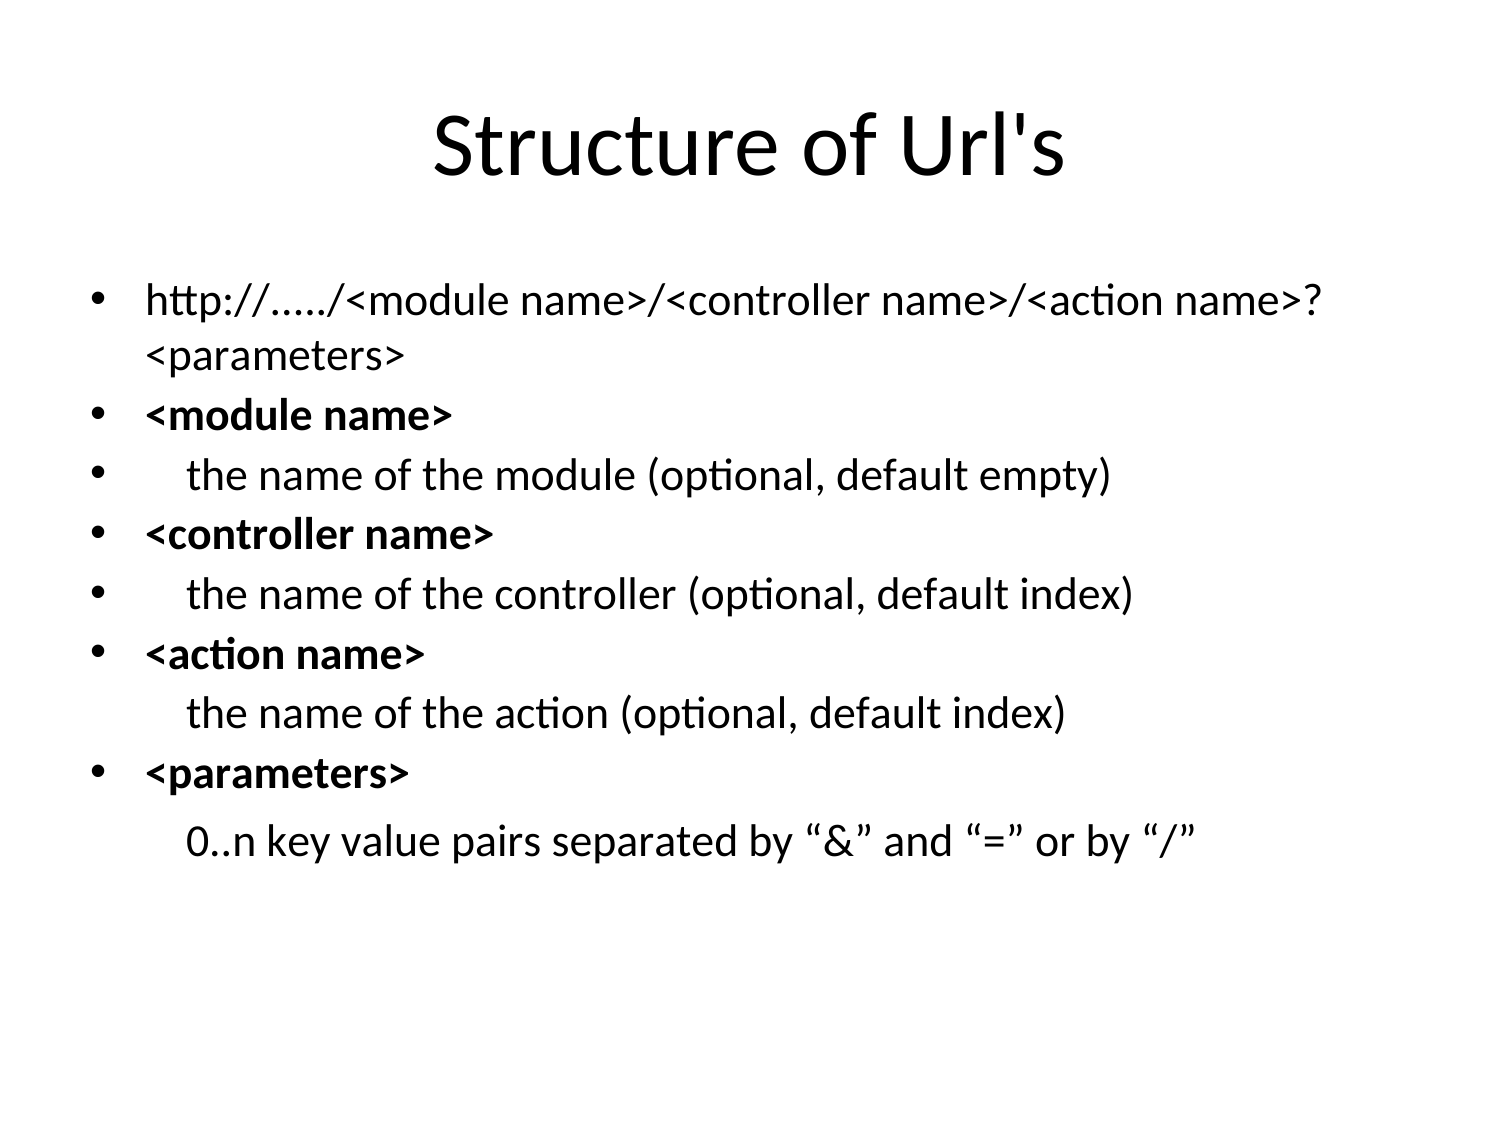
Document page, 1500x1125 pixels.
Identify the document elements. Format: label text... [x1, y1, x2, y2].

text_box http://...../<module name>/<controller name>/<action name>?<parameters> <module name> the name of the module (optional, default empty) <controller name> the name of the controller (optional, default index) <action name> the name of the action (optional, default index) <parameters> 0..n key value pairs separated by “&” and “=” or by “/” [75, 262, 1426, 1005]
text_box Structure of Url's‏ [75, 45, 1426, 233]
